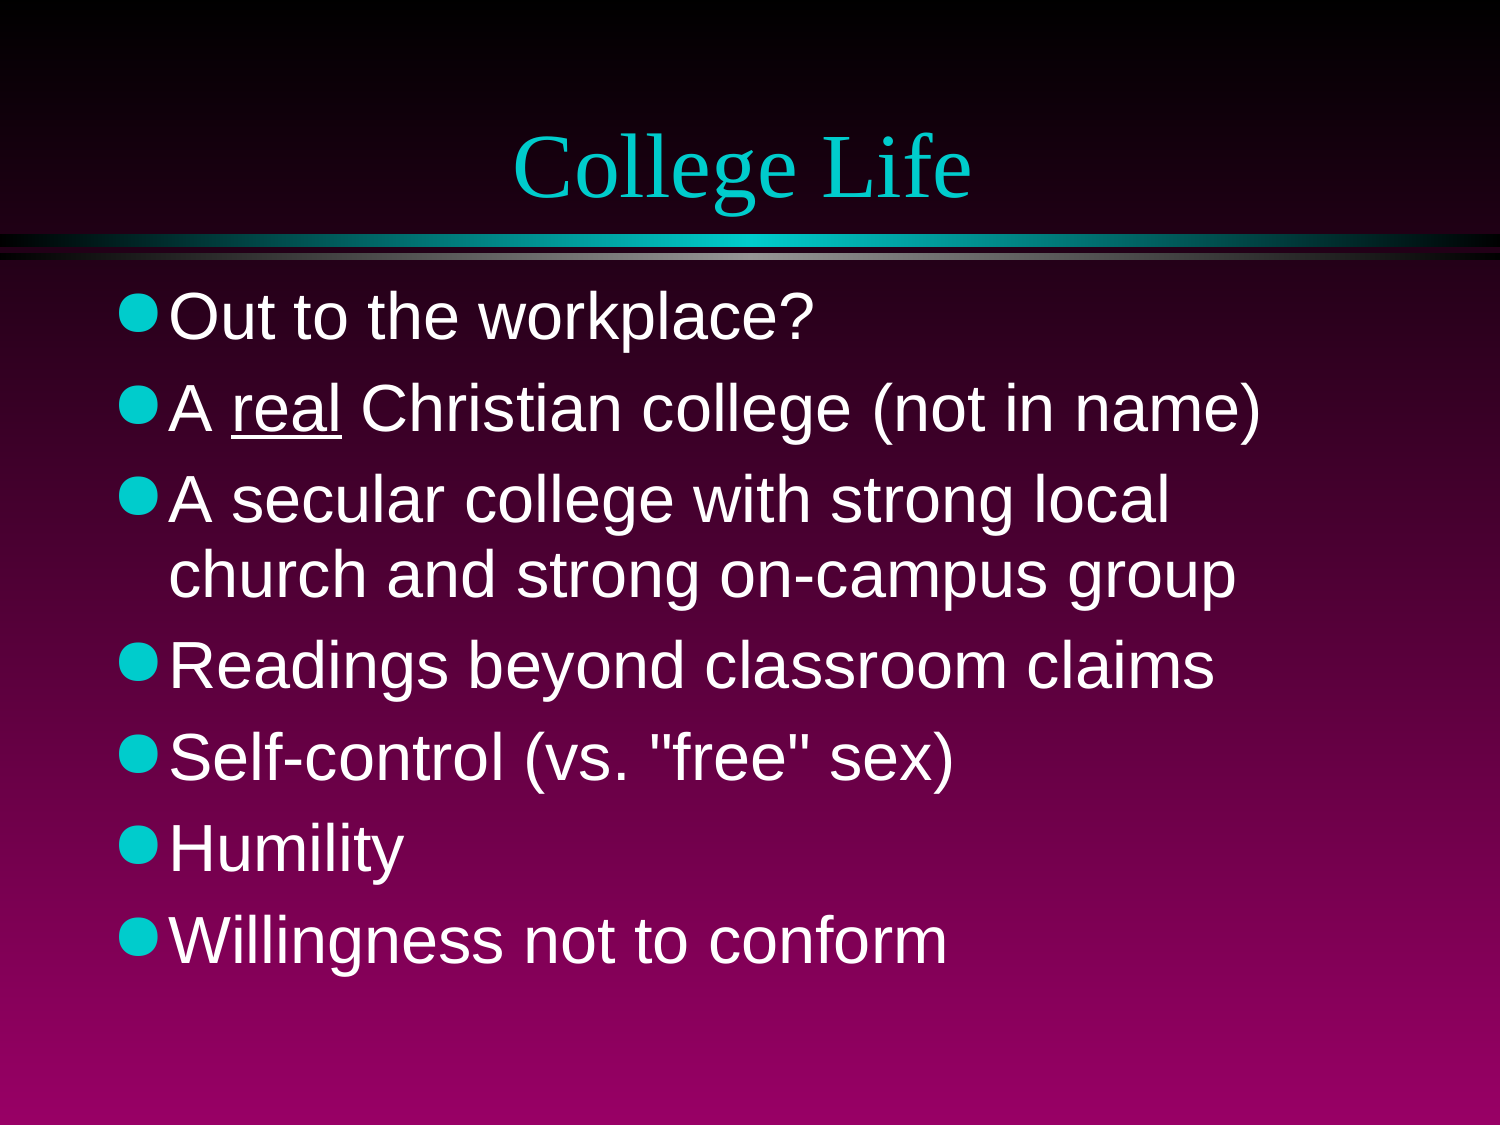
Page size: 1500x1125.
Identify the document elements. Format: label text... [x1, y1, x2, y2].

title College Life [99, 37, 1388, 225]
list Out to the workplace? A real Christian college (not in name) A secular college with strong local church and strong on-campus group Readings beyond classroom claims Self-control (vs. "free" sex) Humility Willingness not to conform [96, 271, 1385, 986]
